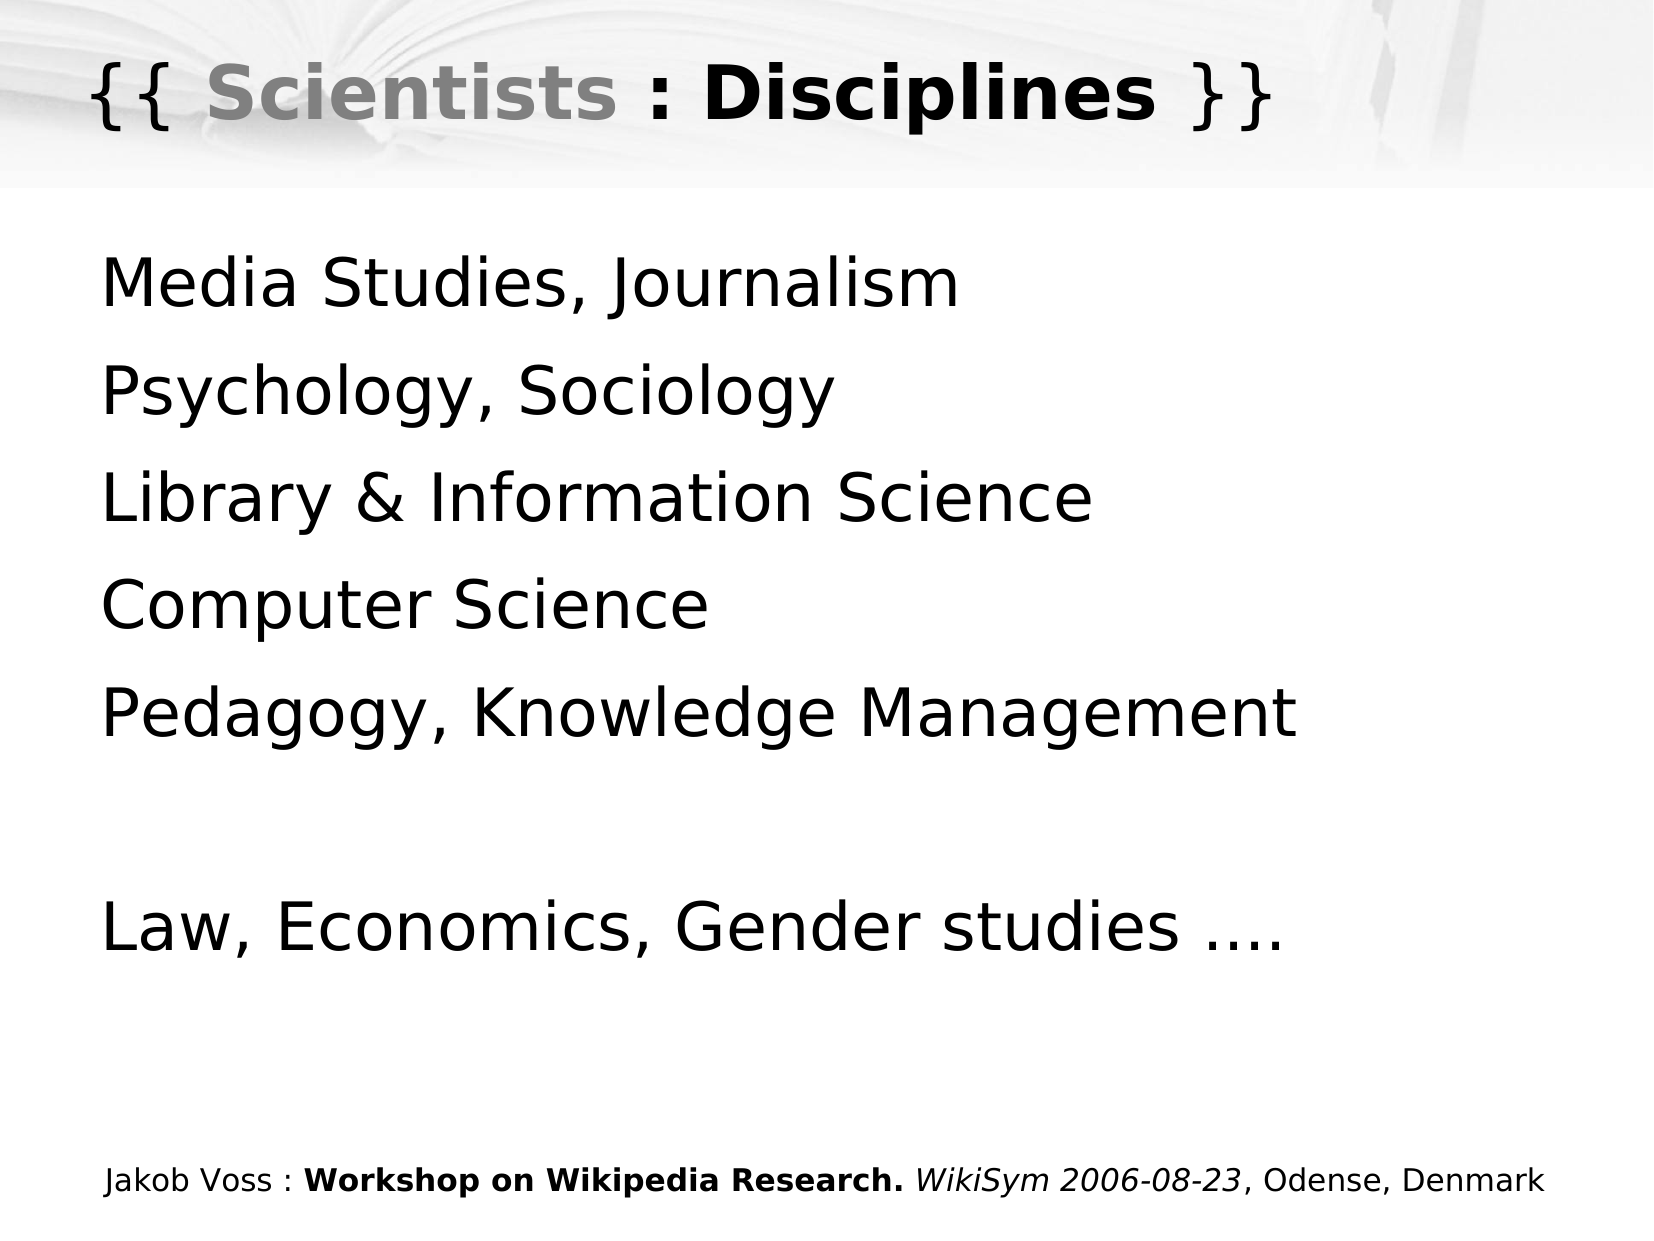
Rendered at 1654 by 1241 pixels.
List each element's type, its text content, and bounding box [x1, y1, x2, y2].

list Media Studies, Journalism Psychology, Sociology Library & Information Science Computer Science Pedagogy, Knowledge Management Law, Economics, Gender studies .... [82, 244, 1571, 1091]
title {{ Scientists : Disciplines }} [82, 37, 1571, 151]
picture [0, 0, 1654, 188]
